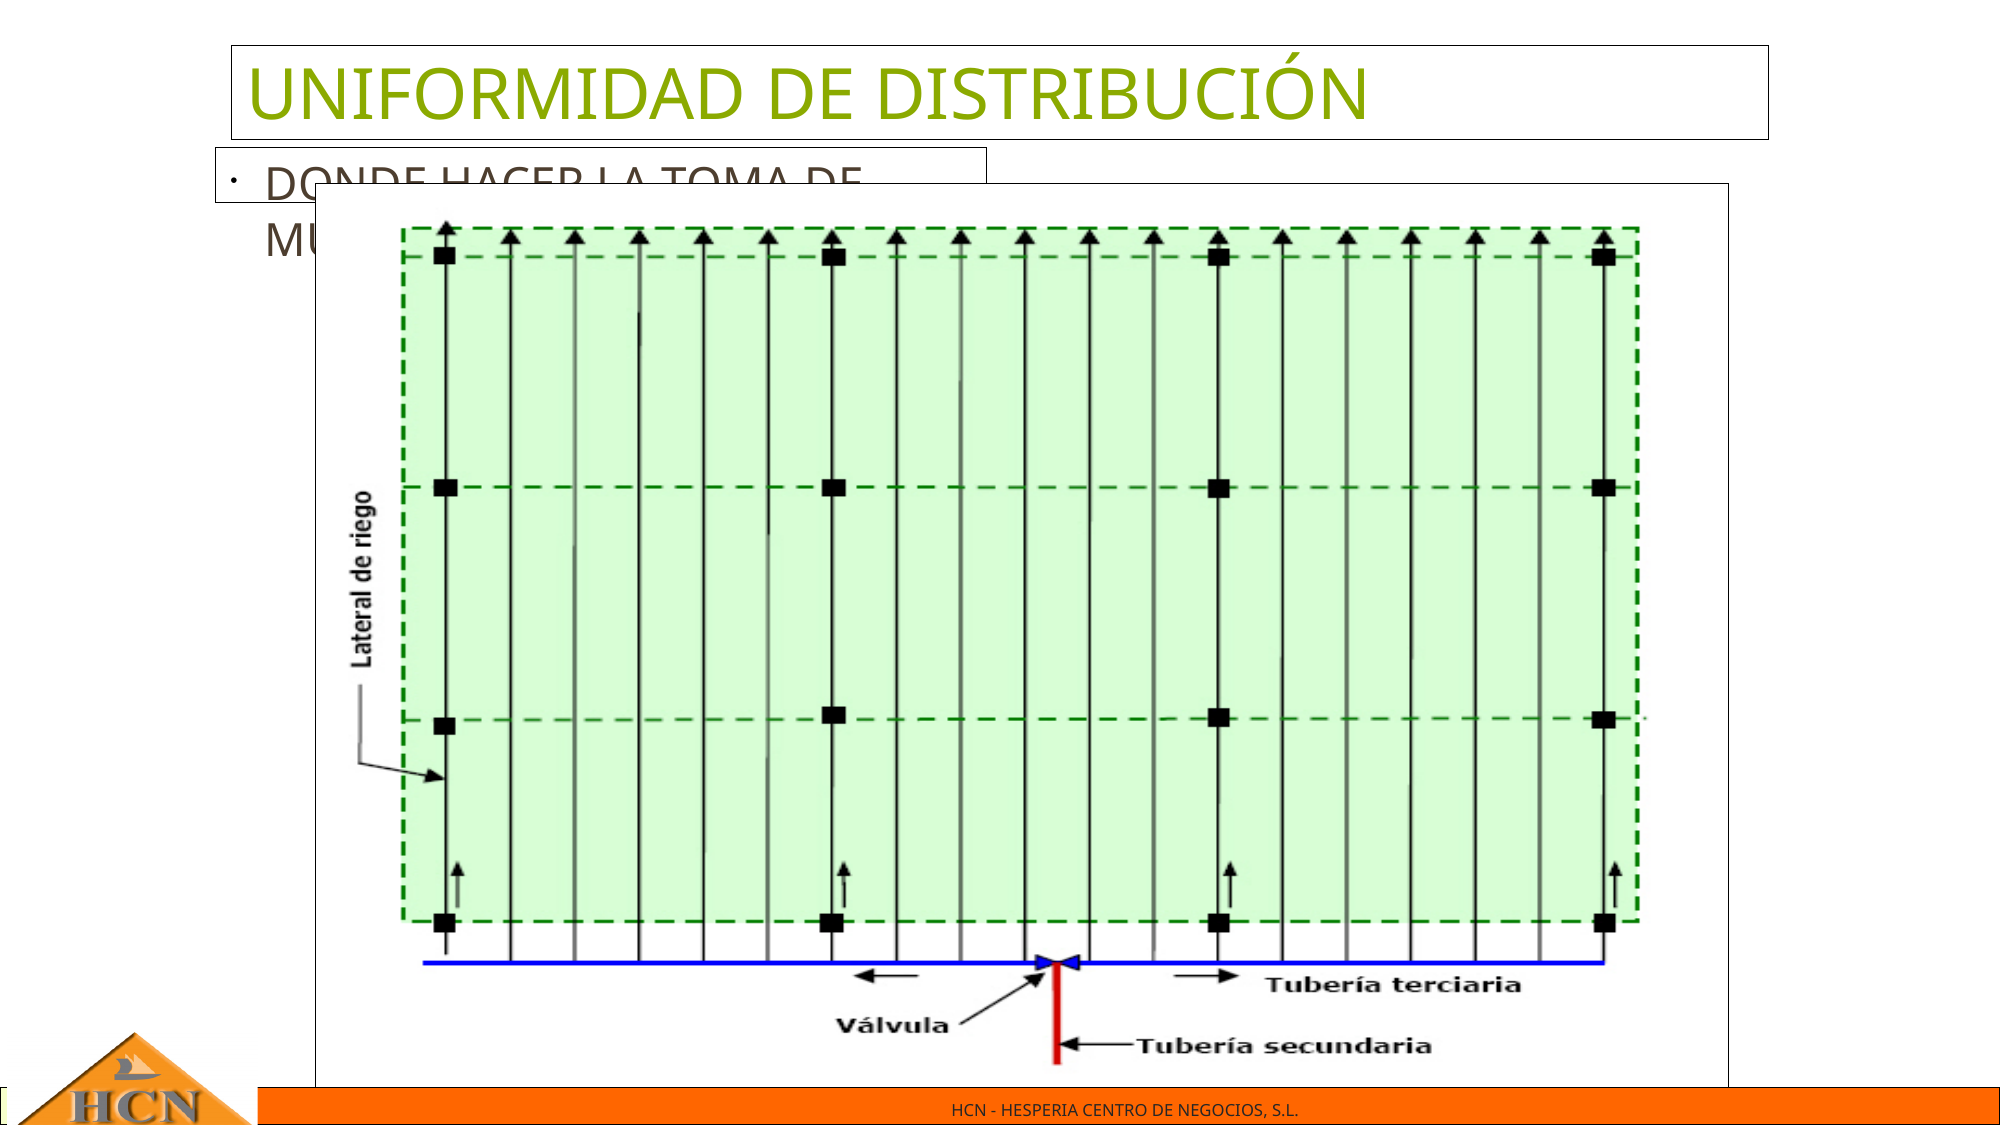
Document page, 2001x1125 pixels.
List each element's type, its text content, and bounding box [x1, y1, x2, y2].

picture [315, 183, 1729, 1088]
picture [7, 1029, 258, 1125]
slide_number 11 [0, 1087, 7, 1125]
text_box HCN - HESPERIA CENTRO DE NEGOCIOS, S.L. [258, 1087, 2000, 1125]
title UNIFORMIDAD DE DISTRIBUCIÓN [231, 45, 1769, 140]
list DONDE HACER LA TOMA DE MUESTRAS? [215, 147, 987, 203]
